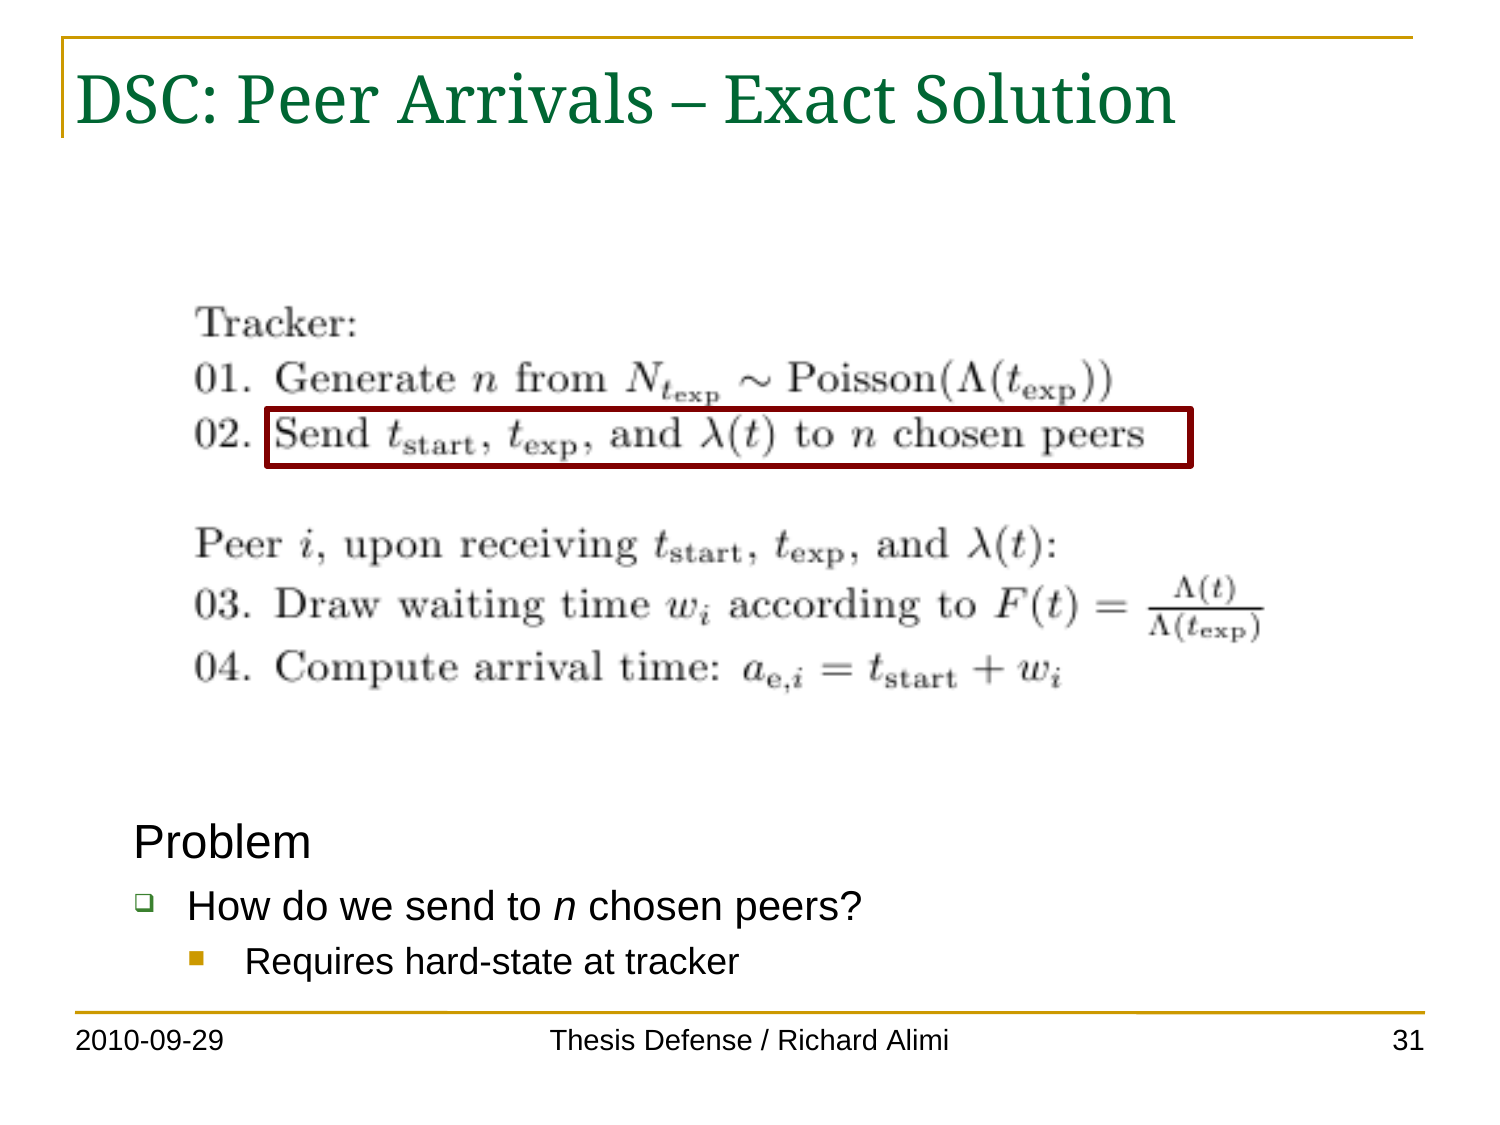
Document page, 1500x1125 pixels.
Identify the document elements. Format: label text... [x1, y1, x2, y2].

title DSC: Peer Arrivals – Exact Solution [75, 45, 1425, 151]
list Problem How do we send to n chosen peers? Requires hard-state at tracker [77, 262, 1425, 1006]
